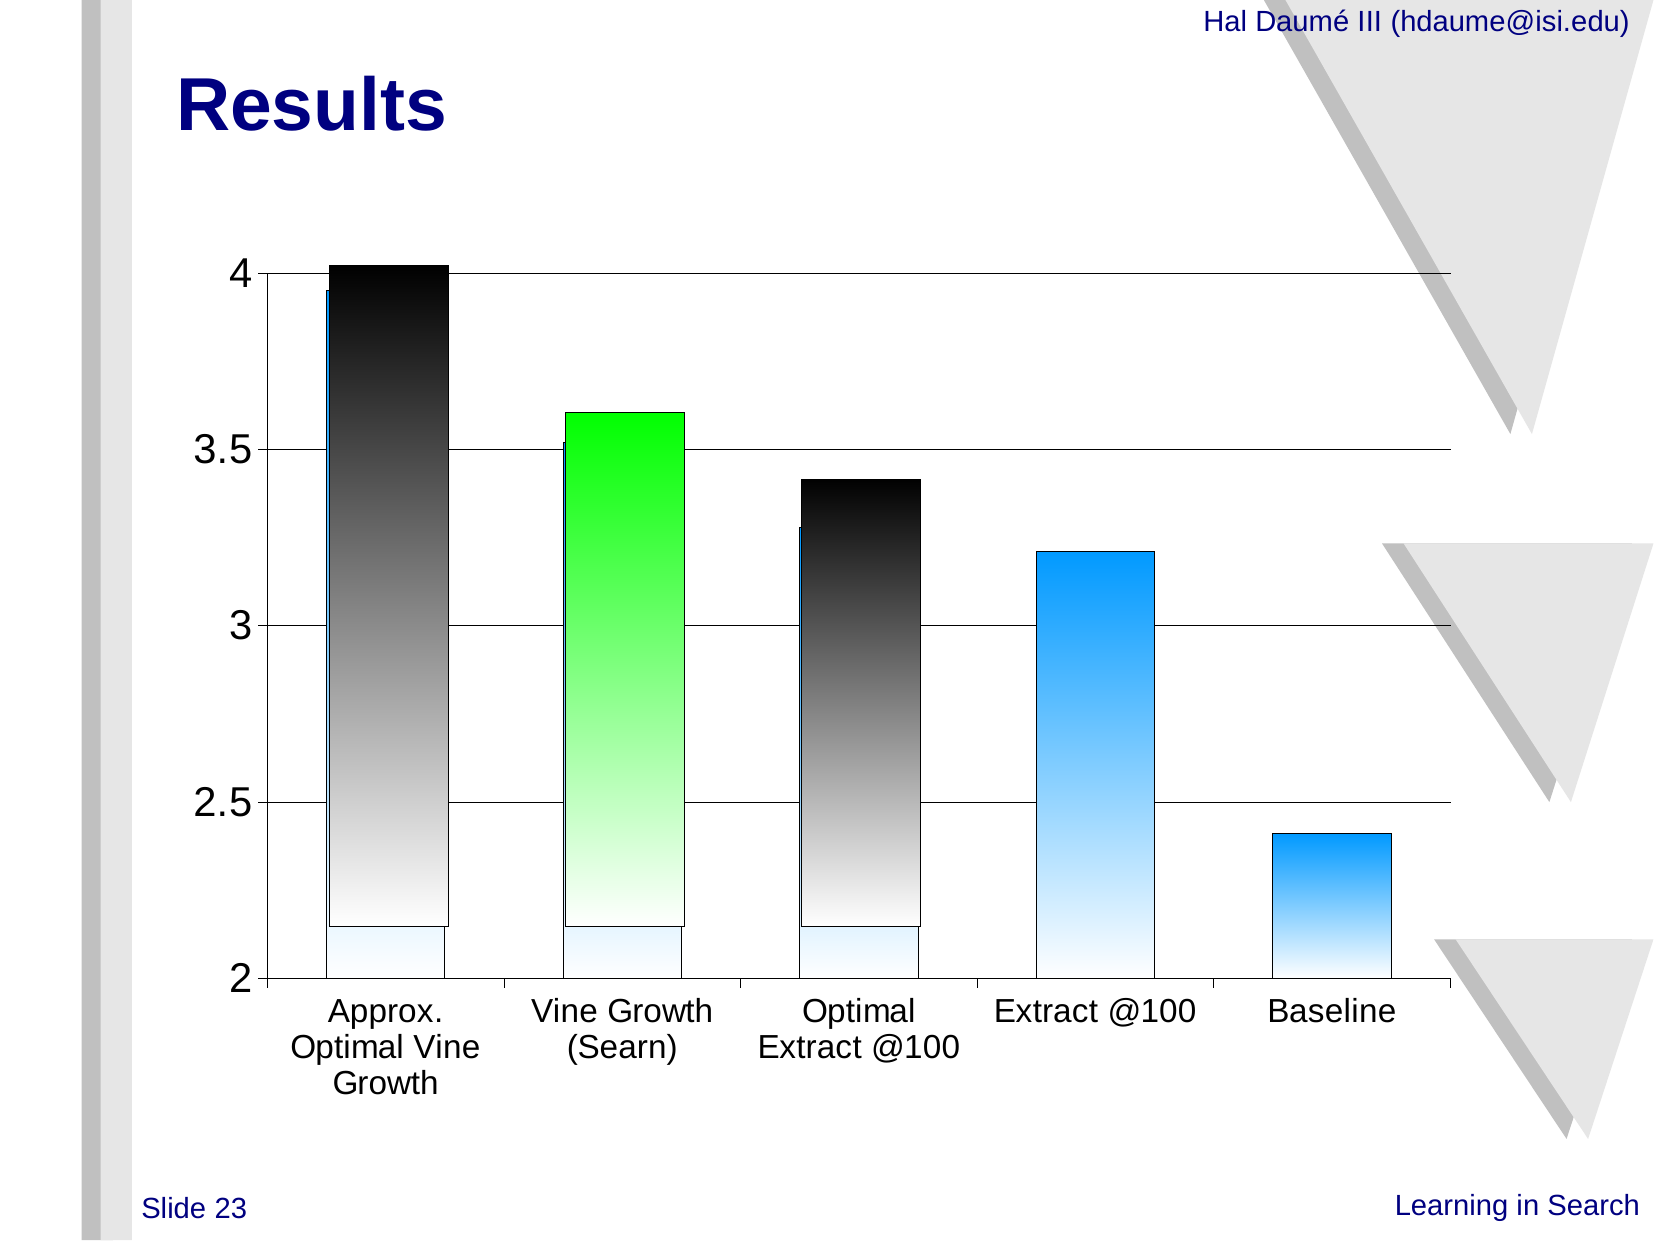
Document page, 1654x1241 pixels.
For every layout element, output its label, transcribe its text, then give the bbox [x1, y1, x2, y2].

chart [167, 210, 1477, 1120]
title Results [176, 44, 1509, 166]
text_box [565, 412, 685, 927]
text_box [329, 265, 449, 927]
text_box [801, 479, 921, 927]
